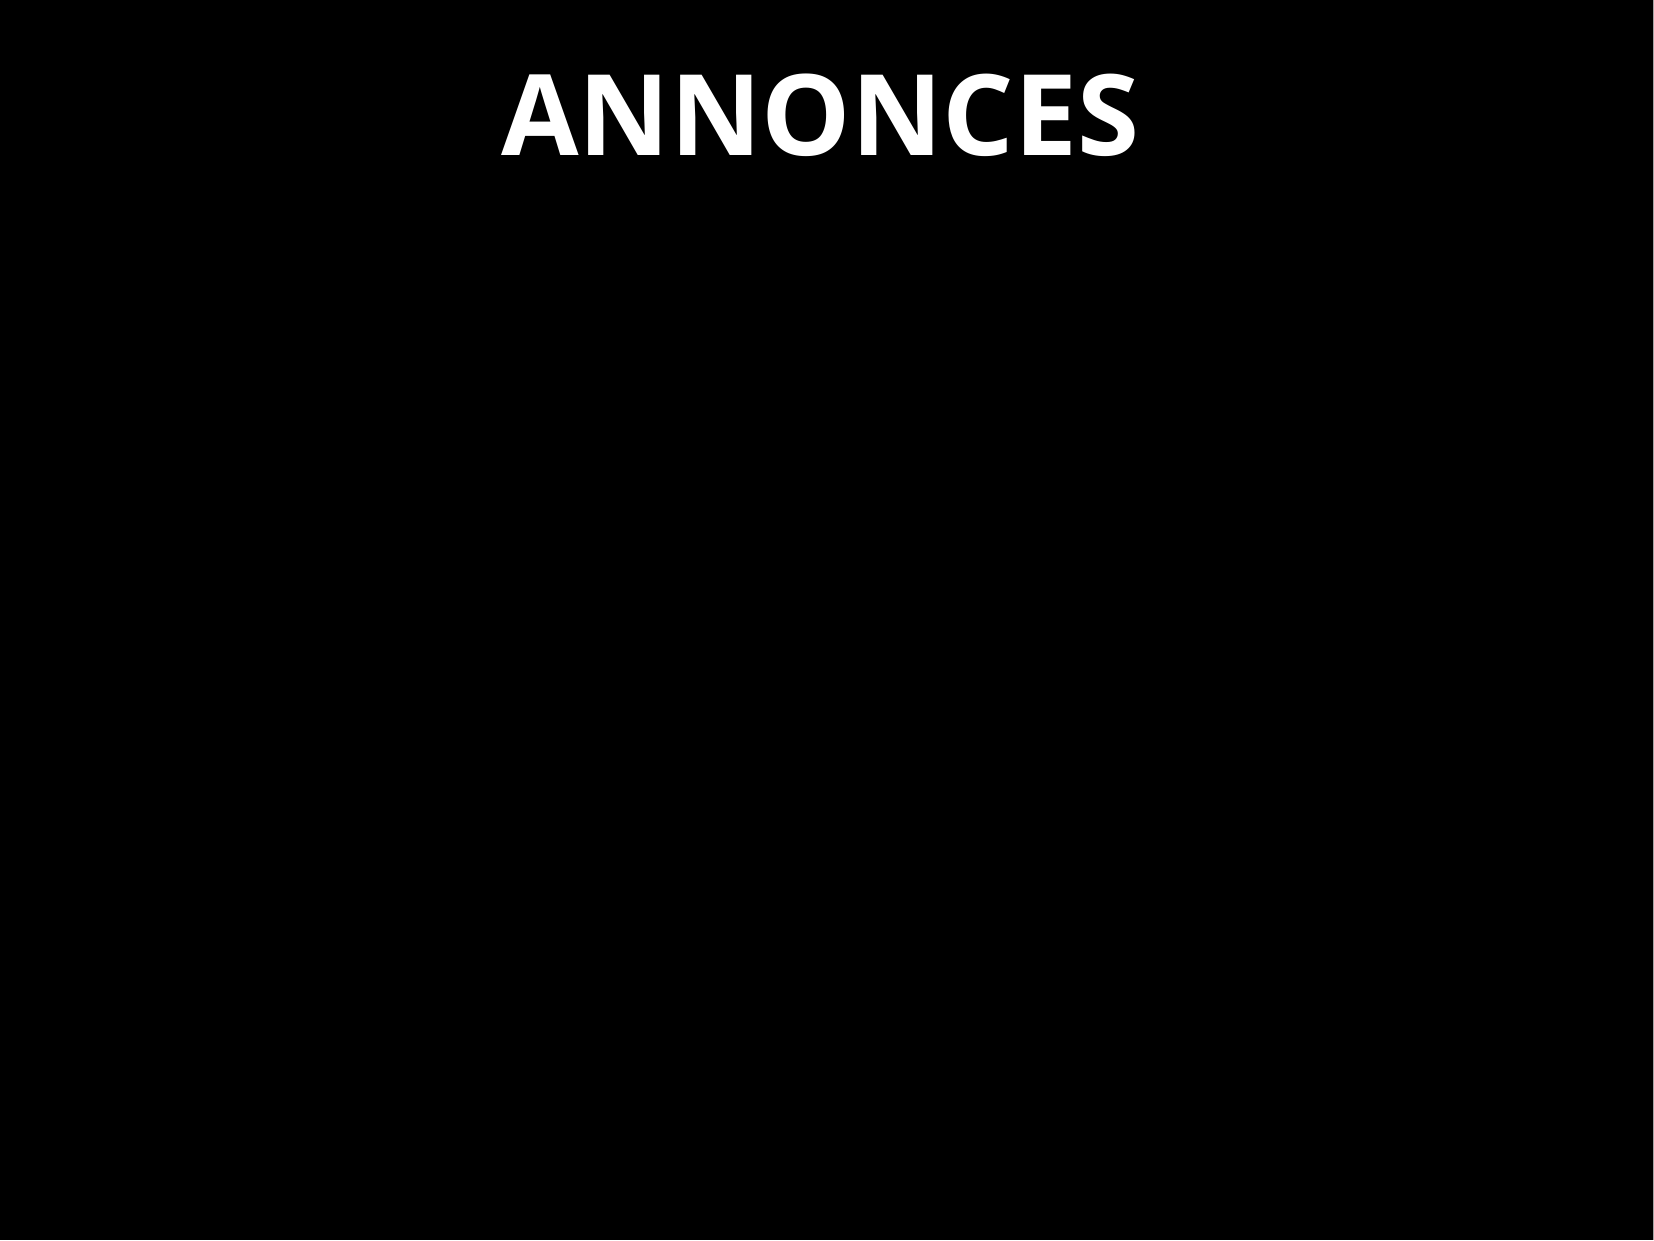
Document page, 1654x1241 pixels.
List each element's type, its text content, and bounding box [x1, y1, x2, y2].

list ANNONCES [39, 35, 1602, 1071]
